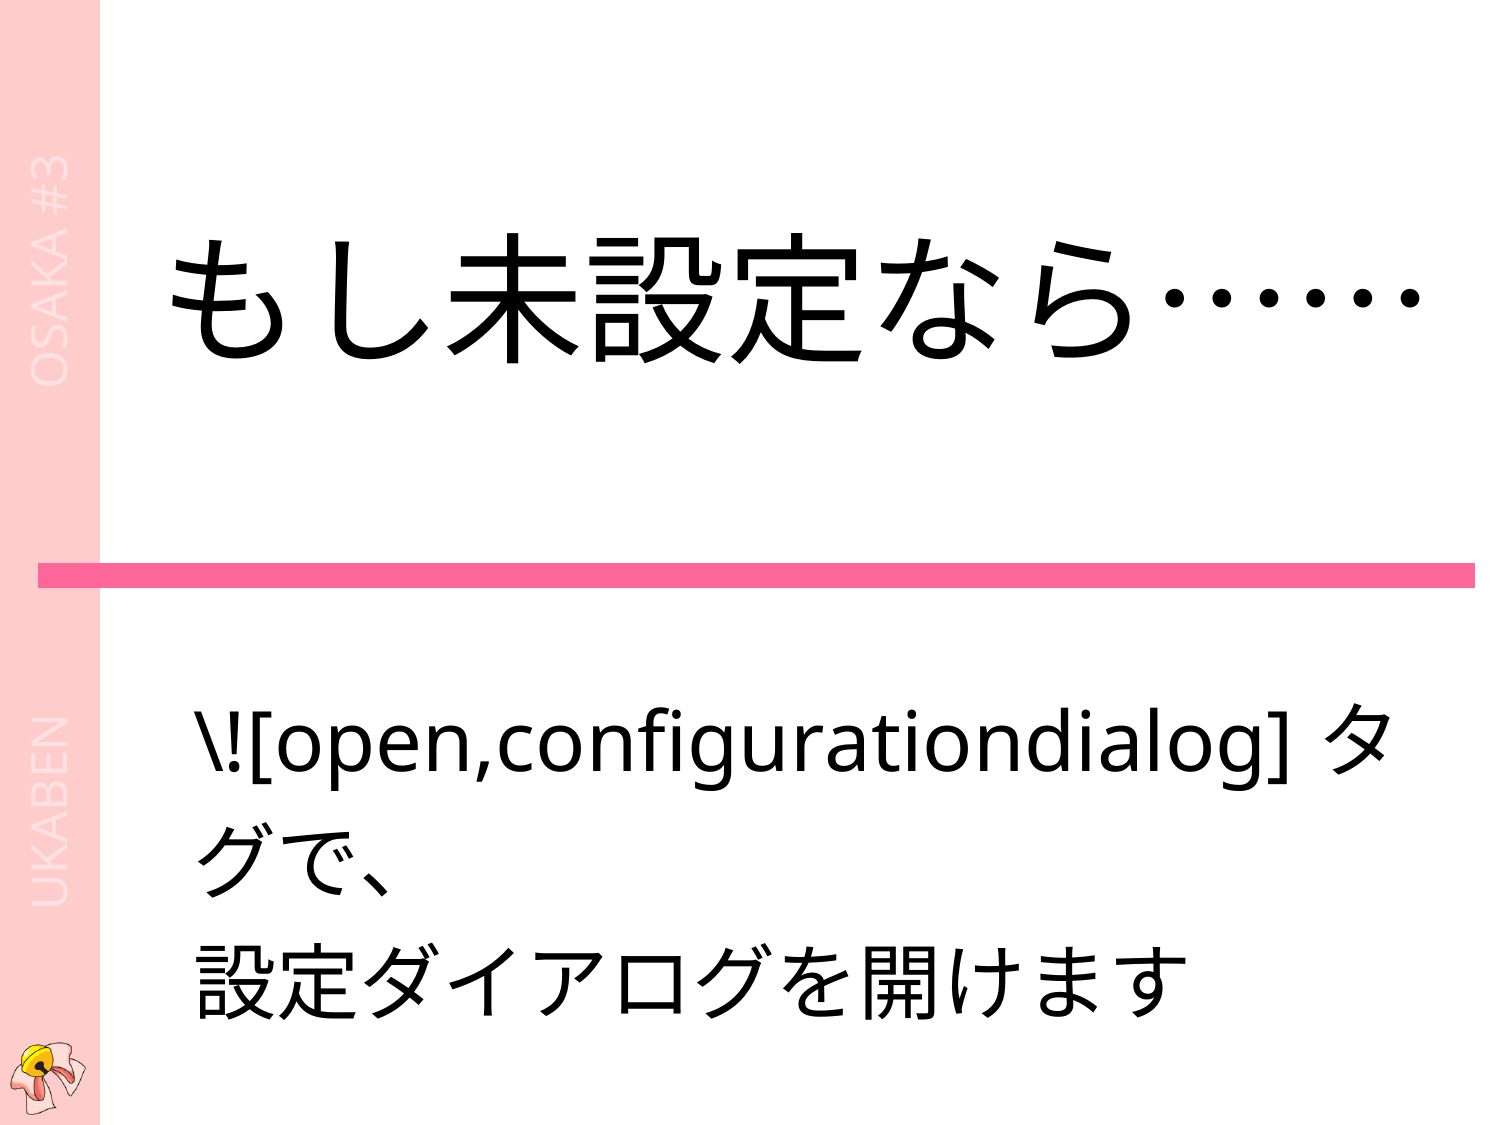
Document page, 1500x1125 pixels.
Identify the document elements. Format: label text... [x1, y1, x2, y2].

picture [10, 1042, 86, 1115]
subtitle \![open,configurationdialog] タグで、 設定ダイアログを開けます [118, 620, 1477, 1093]
title もし未設定なら…… [118, 50, 1477, 532]
